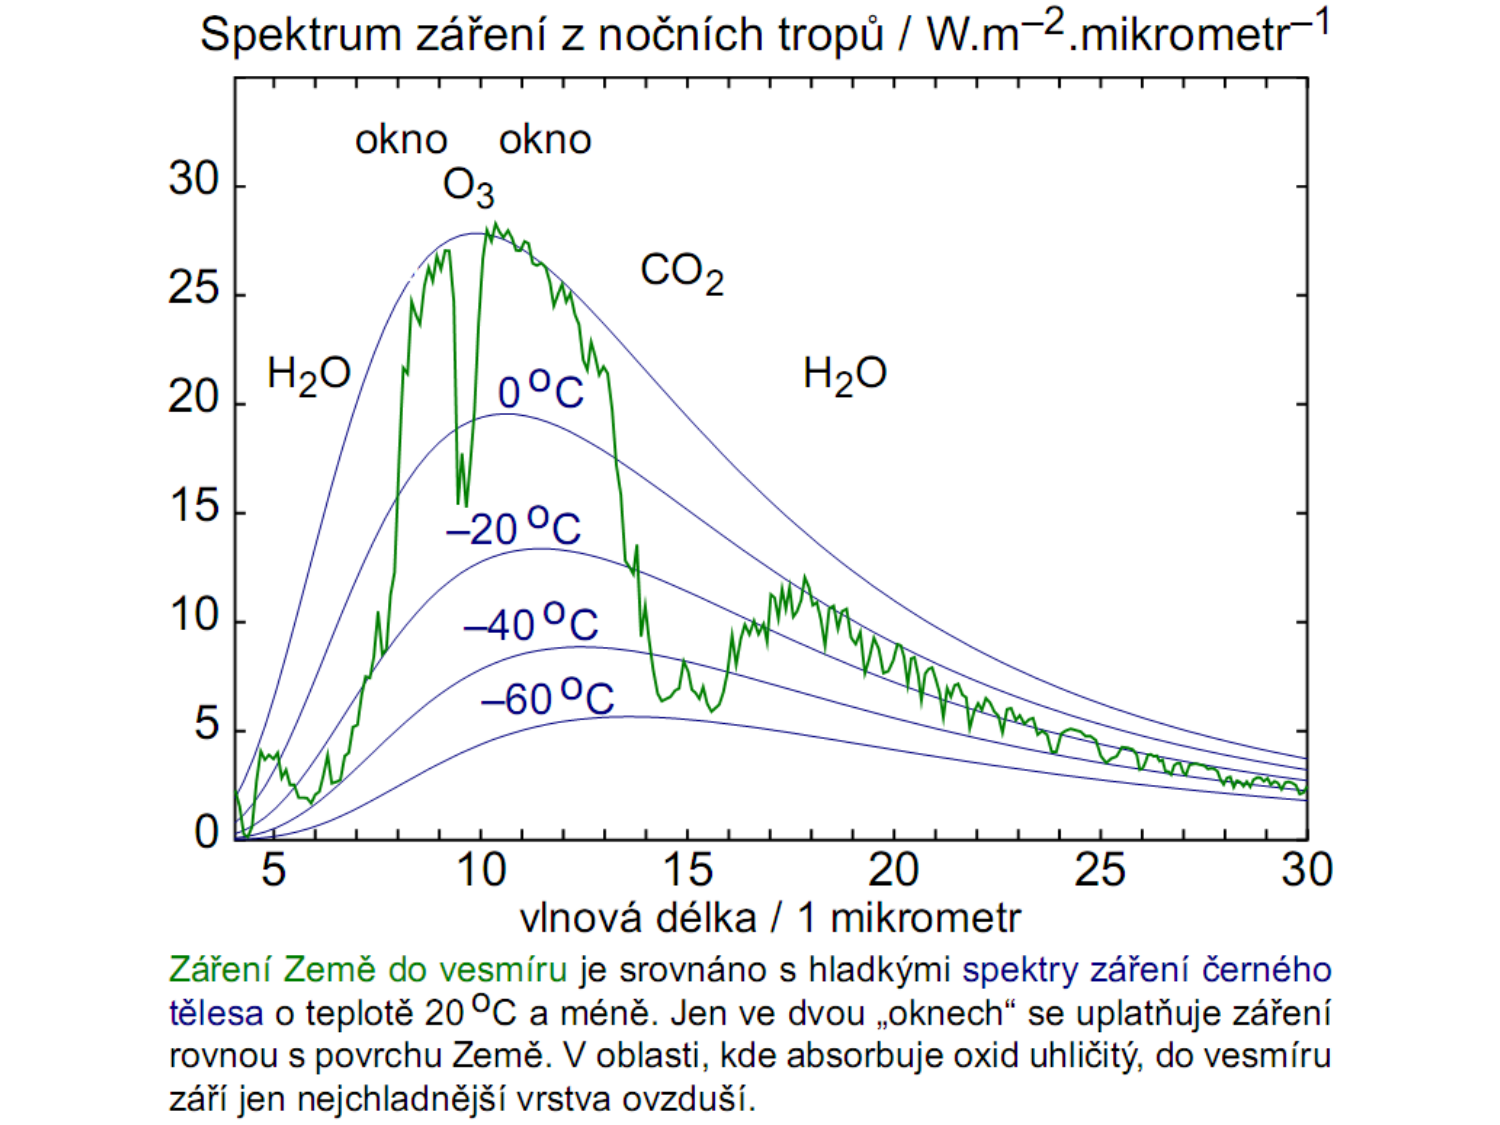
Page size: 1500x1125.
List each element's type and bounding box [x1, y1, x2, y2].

picture [156, 0, 1343, 1124]
